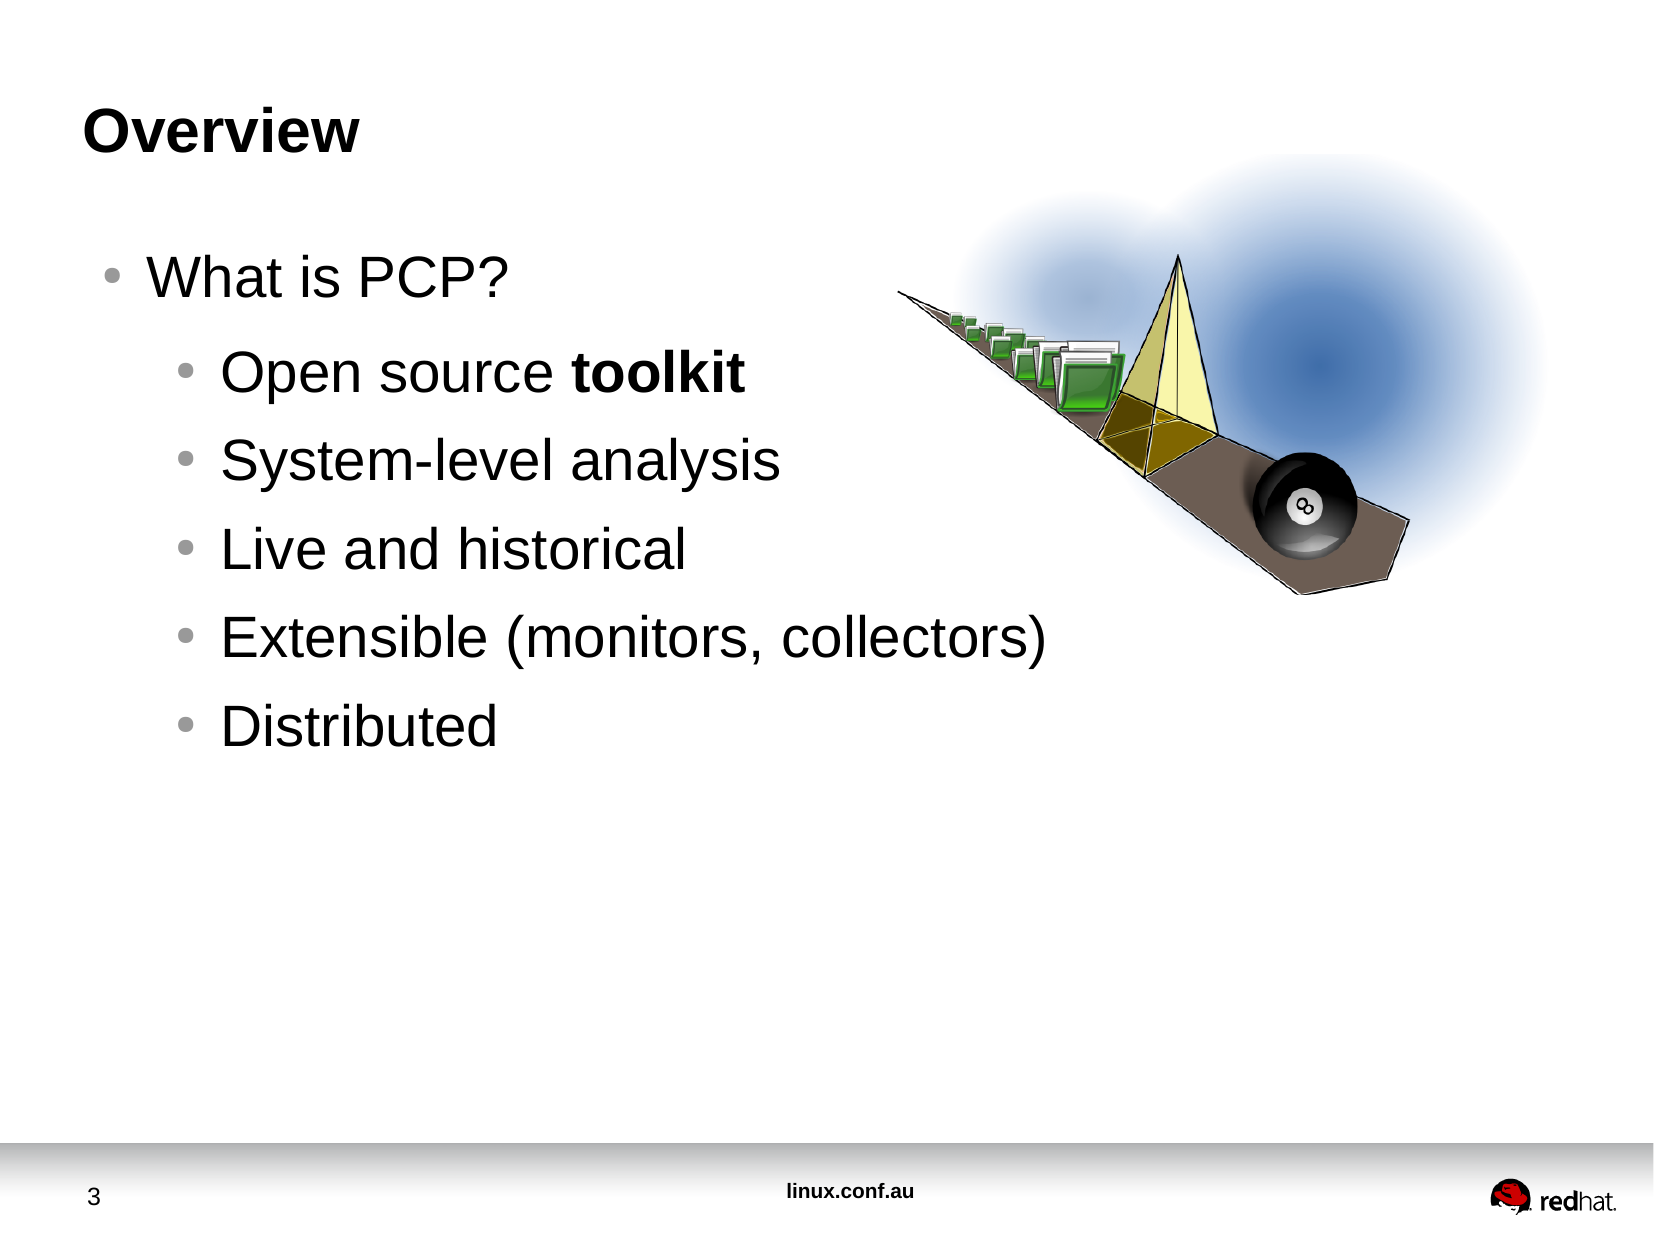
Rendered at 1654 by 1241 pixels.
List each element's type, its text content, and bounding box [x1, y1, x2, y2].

list What is PCP? Open source toolkit System-level analysis Live and historical Extensible (monitors, collectors) Distributed [86, 244, 1576, 1039]
title Overview [82, 37, 1571, 226]
picture [0, 1143, 1654, 1241]
picture [888, 154, 1574, 595]
